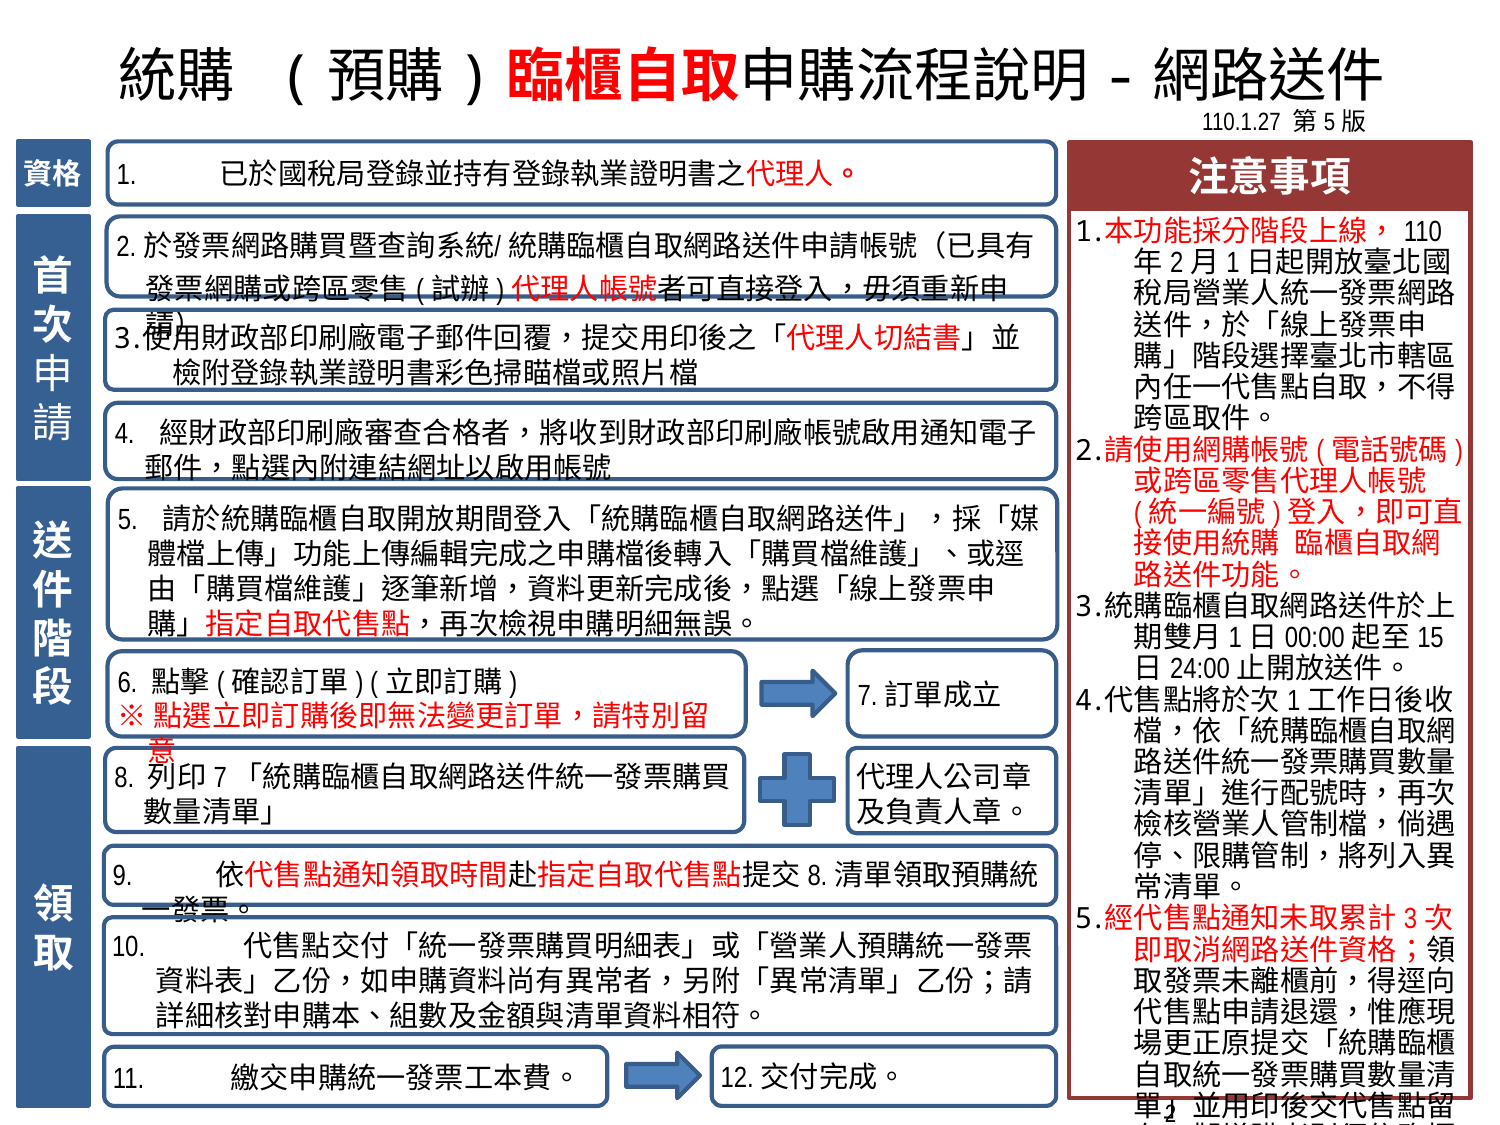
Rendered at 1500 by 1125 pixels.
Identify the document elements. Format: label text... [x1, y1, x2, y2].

text_box 12.交付完成。 [711, 1046, 1057, 1106]
text_box 1 [1149, 1082, 1500, 1125]
text_box 6. 點擊(確認訂單) (立即訂購) ※點選立即訂購後即無法變更訂單，請特別留意 [107, 651, 746, 737]
text_box [760, 754, 835, 826]
text_box [626, 1052, 700, 1099]
text_box 資格 [18, 141, 89, 205]
text_box 2.於發票網路購買暨查詢系統/統購臨櫃自取網路送件申請帳號（已具有發票網購或跨區零售(試辦)代理人帳號者可直接登入，毋須重新申請） [106, 216, 1057, 297]
text_box 本功能採分階段上線，110年2月1日起開放臺北國稅局營業人統一發票網路送件，於「線上發票申購」階段選擇臺北市轄區內任一代售點自取，不得跨區取件。 請使用網購帳號(電話號碼)或跨區零售代理人帳號(統一編號)登入，即可直接使用統購 臨櫃自取網路送件功能。 統購臨櫃自取網路送件於上期雙月1日00:00起至15日24:00止開放送件。 代售點將於次1工作日後收檔，依「統購臨櫃自取網路送件統一發票購買數量清單」進行配號時，再次檢核營業人管制檔，倘遇停、限購管制，將列入異常清單。 經代售點通知未取累計3次即取消網路送件資格；領取發票未離櫃前，得逕向代售點申請退還，惟應現場更正原提交「統購臨櫃自取統一發票購買數量清單」並用印後交代售點留存。擬增購者則須依臨櫃申購規定辦理。 [1069, 209, 1471, 1098]
text_box 領取 [18, 748, 89, 1106]
text_box 11. 繳交申購統一發票工本費。 [104, 1046, 608, 1106]
title 統購 (預購)臨櫃自取申購流程說明-網路送件 [76, 30, 1427, 112]
text_box 注意事項 [1069, 142, 1471, 209]
text_box 首次申請 [18, 216, 89, 479]
text_box 10. 代售點交付「統一發票購買明細表」或「營業人預購統一發票資料表」乙份，如申購資料尚有異常者，另附「異常清單」乙份；請詳細核對申購本、組數及金額與清單資料相符。 [103, 917, 1057, 1035]
text_box 7.訂單成立 [847, 650, 1057, 737]
text_box 110.1.27 第5版 [1187, 98, 1471, 144]
text_box 8. 列印7「統購臨櫃自取網路送件統一發票購買數量清單」 [105, 747, 745, 833]
text_box 代理人公司章及負責人章。 [847, 747, 1057, 834]
text_box 9. 依代售點通知領取時間赴指定自取代售點提交8.清單領取預購統一發票。 [103, 845, 1057, 905]
text_box 1. 已於國稅局登錄並持有登錄執業證明書之代理人。 [107, 141, 1057, 205]
text_box 4. 經財政部印刷廠審查合格者，將收到財政部印刷廠帳號啟用通知電子郵件，點選內附連結網址以啟用帳號 [105, 402, 1057, 480]
text_box 5. 請於統購臨櫃自取開放期間登入「統購臨櫃自取網路送件」，採「媒體檔上傳」功能上傳編輯完成之申購檔後轉入「購買檔維護」、或逕由「購買檔維護」逐筆新增，資料更新完成後，點選「線上發票申購」指定自取代售點，再次檢視申購明細無誤。 [107, 488, 1058, 640]
text_box 送件階段 [18, 488, 89, 736]
text_box 使用財政部印刷廠電子郵件回覆，提交用印後之「代理人切結書」並檢附登錄執業證明書彩色掃瞄檔或照片檔 [105, 309, 1057, 390]
text_box [761, 670, 836, 717]
